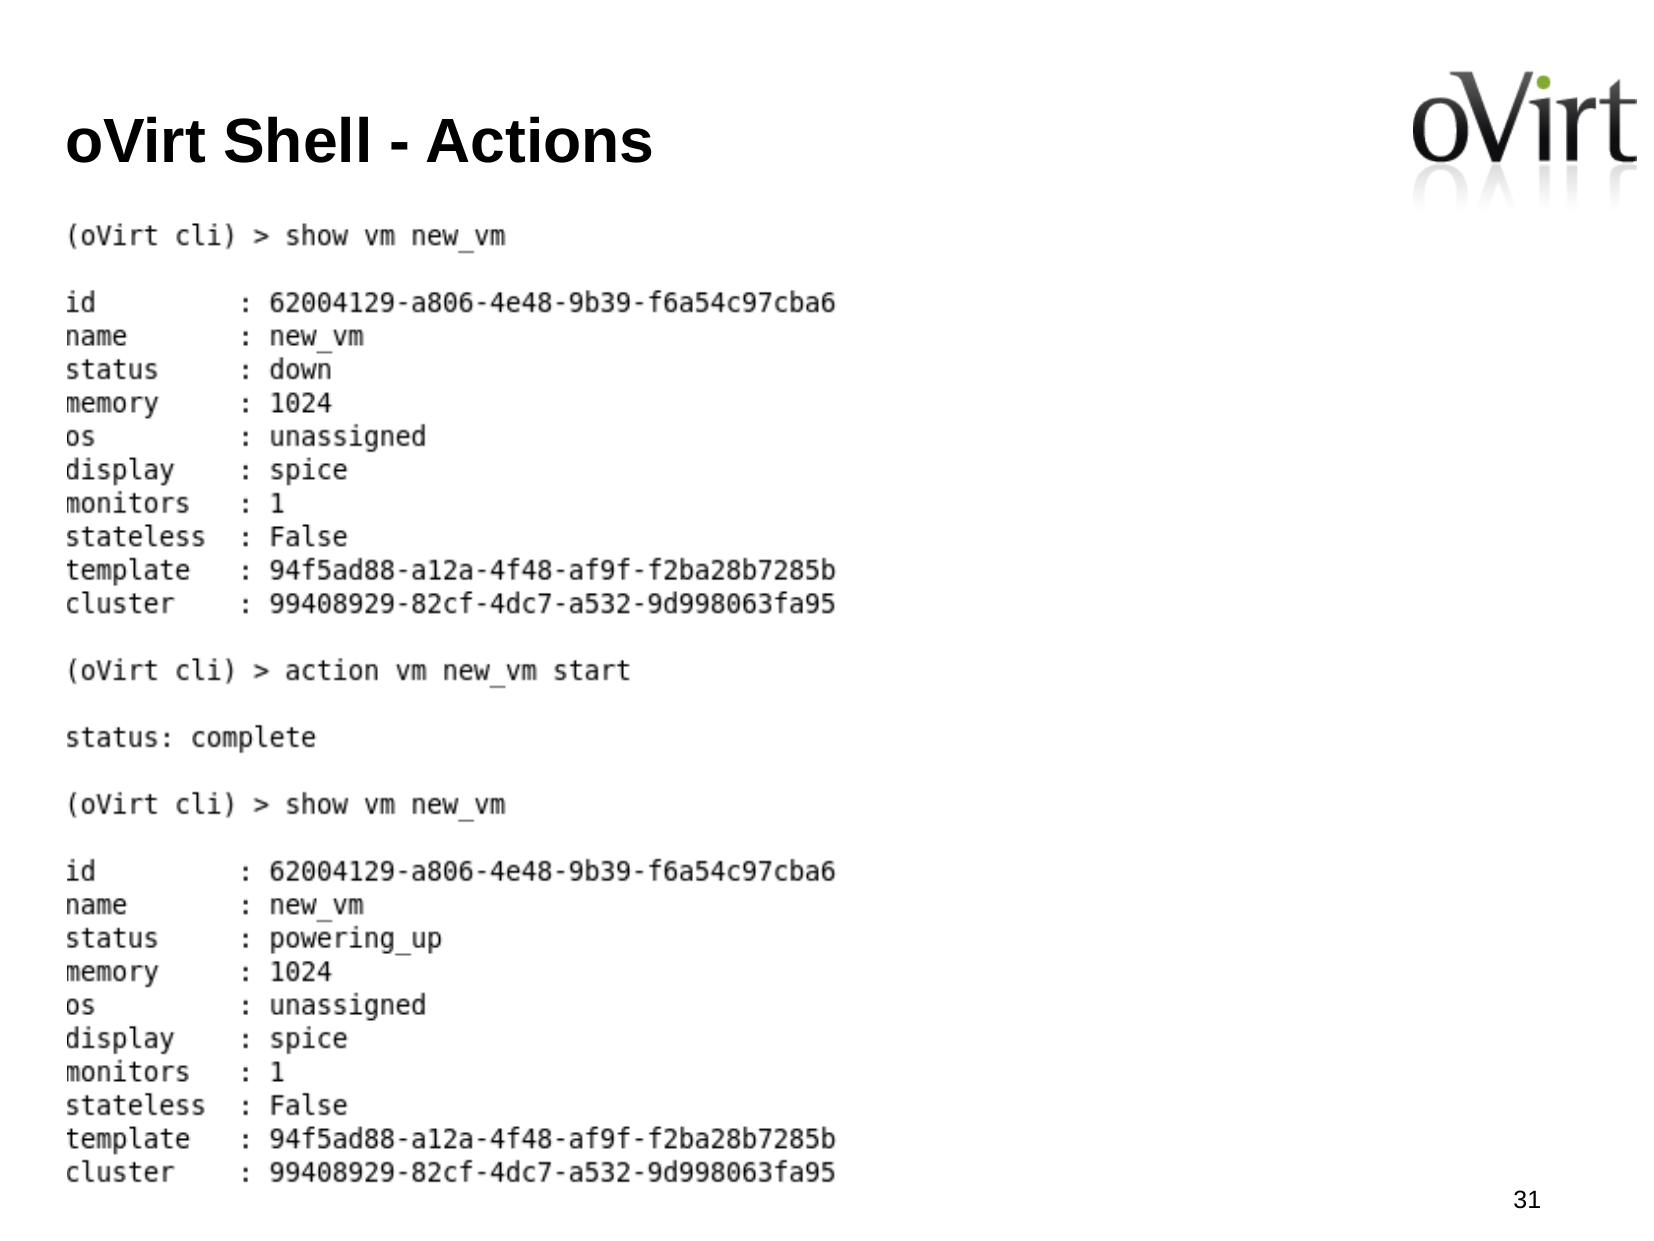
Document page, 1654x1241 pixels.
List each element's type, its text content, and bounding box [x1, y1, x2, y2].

picture [67, 222, 872, 1198]
title oVirt Shell - Actions [65, 90, 1093, 192]
picture [1413, 63, 1637, 212]
